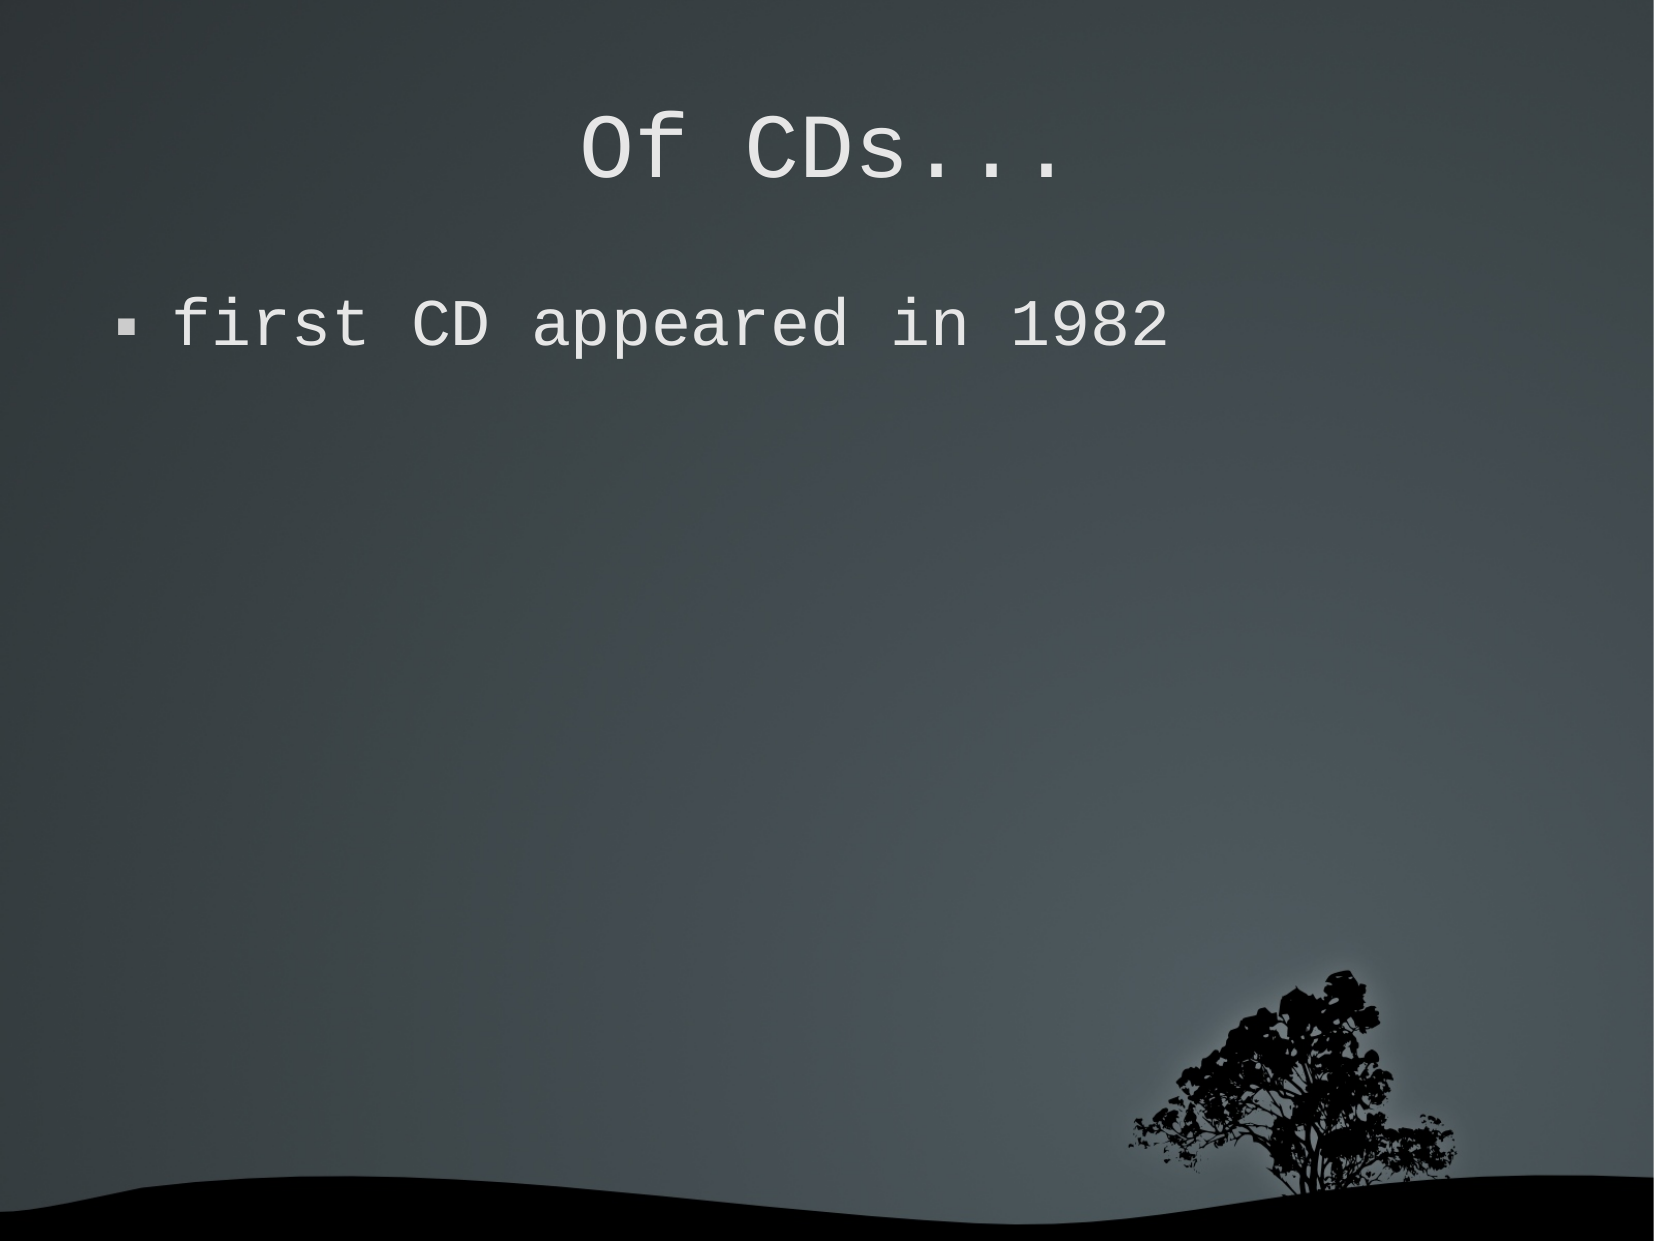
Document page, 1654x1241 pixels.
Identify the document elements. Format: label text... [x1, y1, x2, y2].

title Of CDs... [82, 56, 1571, 250]
list first CD appeared in 1982 [82, 290, 1571, 1094]
picture [0, 0, 1654, 1241]
